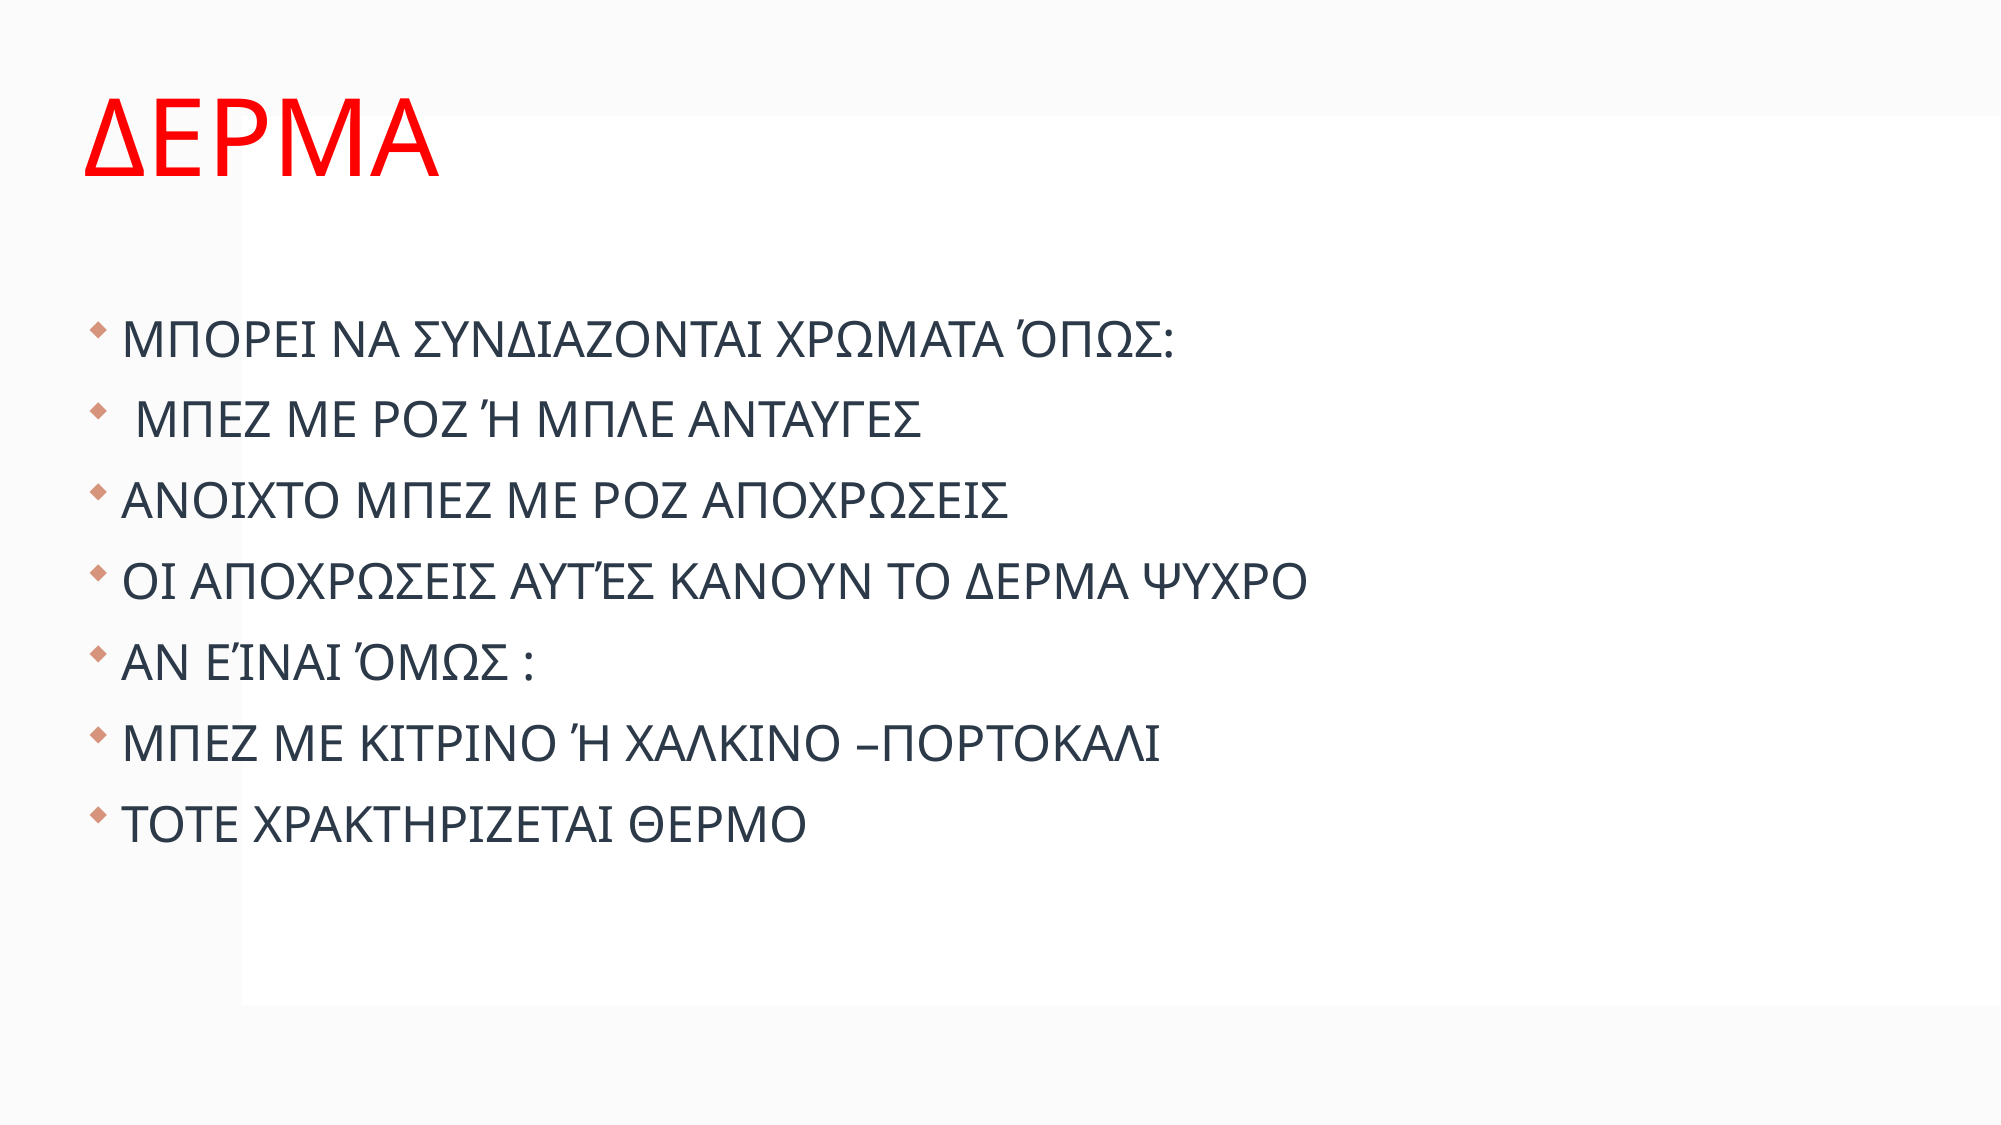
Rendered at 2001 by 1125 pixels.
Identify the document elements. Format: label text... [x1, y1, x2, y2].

list ΜΠΟΡΕΙ ΝΑ ΣΥΝΔΙΑΖΟΝΤΑΙ ΧΡΩΜΑΤΑ ΌΠΩΣ: ΜΠΕΖ ΜΕ ΡΟΖ Ή ΜΠΛΕ ΑΝΤΑΥΓΕΣ ΑΝΟΙΧΤΟ ΜΠΕΖ ΜΕ ΡΟΖ ΑΠΟΧΡΩΣΕΙΣ ΟΙ ΑΠΟΧΡΩΣΕΙΣ ΑΥΤΈΣ ΚΑΝΟΥΝ ΤΟ ΔΕΡΜΑ ΨΥΧΡΟ ΑΝ ΕΊΝΑΙ ΌΜΩΣ : ΜΠΕΖ ΜΕ ΚΙΤΡΙΝΟ Ή ΧΑΛΚΙΝΟ –ΠΟΡΤΟΚΑΛΙ ΤΟΤΕ ΧΡΑΚΤΗΡΙΖΕΤΑΙ ΘΕΡΜΟ [68, 299, 1799, 948]
title ΔΕΡΜΑ [68, 59, 641, 223]
